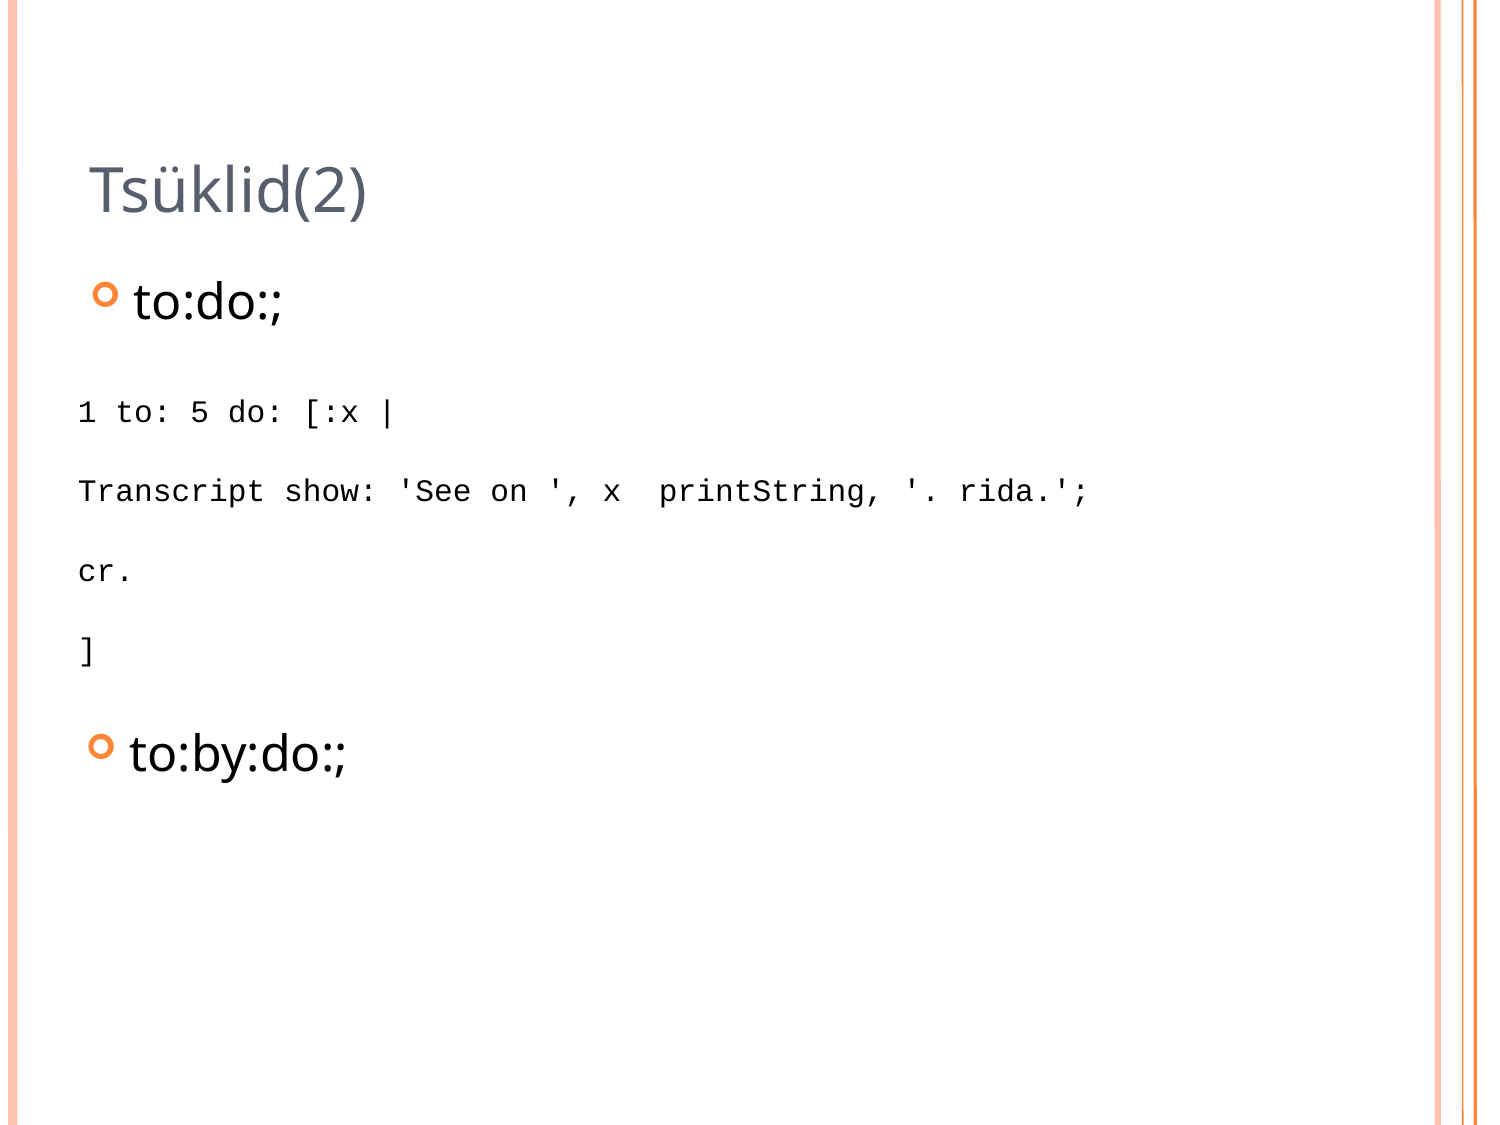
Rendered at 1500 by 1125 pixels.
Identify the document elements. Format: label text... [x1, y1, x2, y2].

list to:by:do:; [70, 713, 1414, 806]
list 1 to: 5 do: [:x | Transcript show: 'See on ', x printString, '. rida.'; cr. ] [63, 383, 1406, 675]
list to:do:; [75, 262, 1418, 355]
title Tsüklid(2) [74, 44, 1300, 233]
